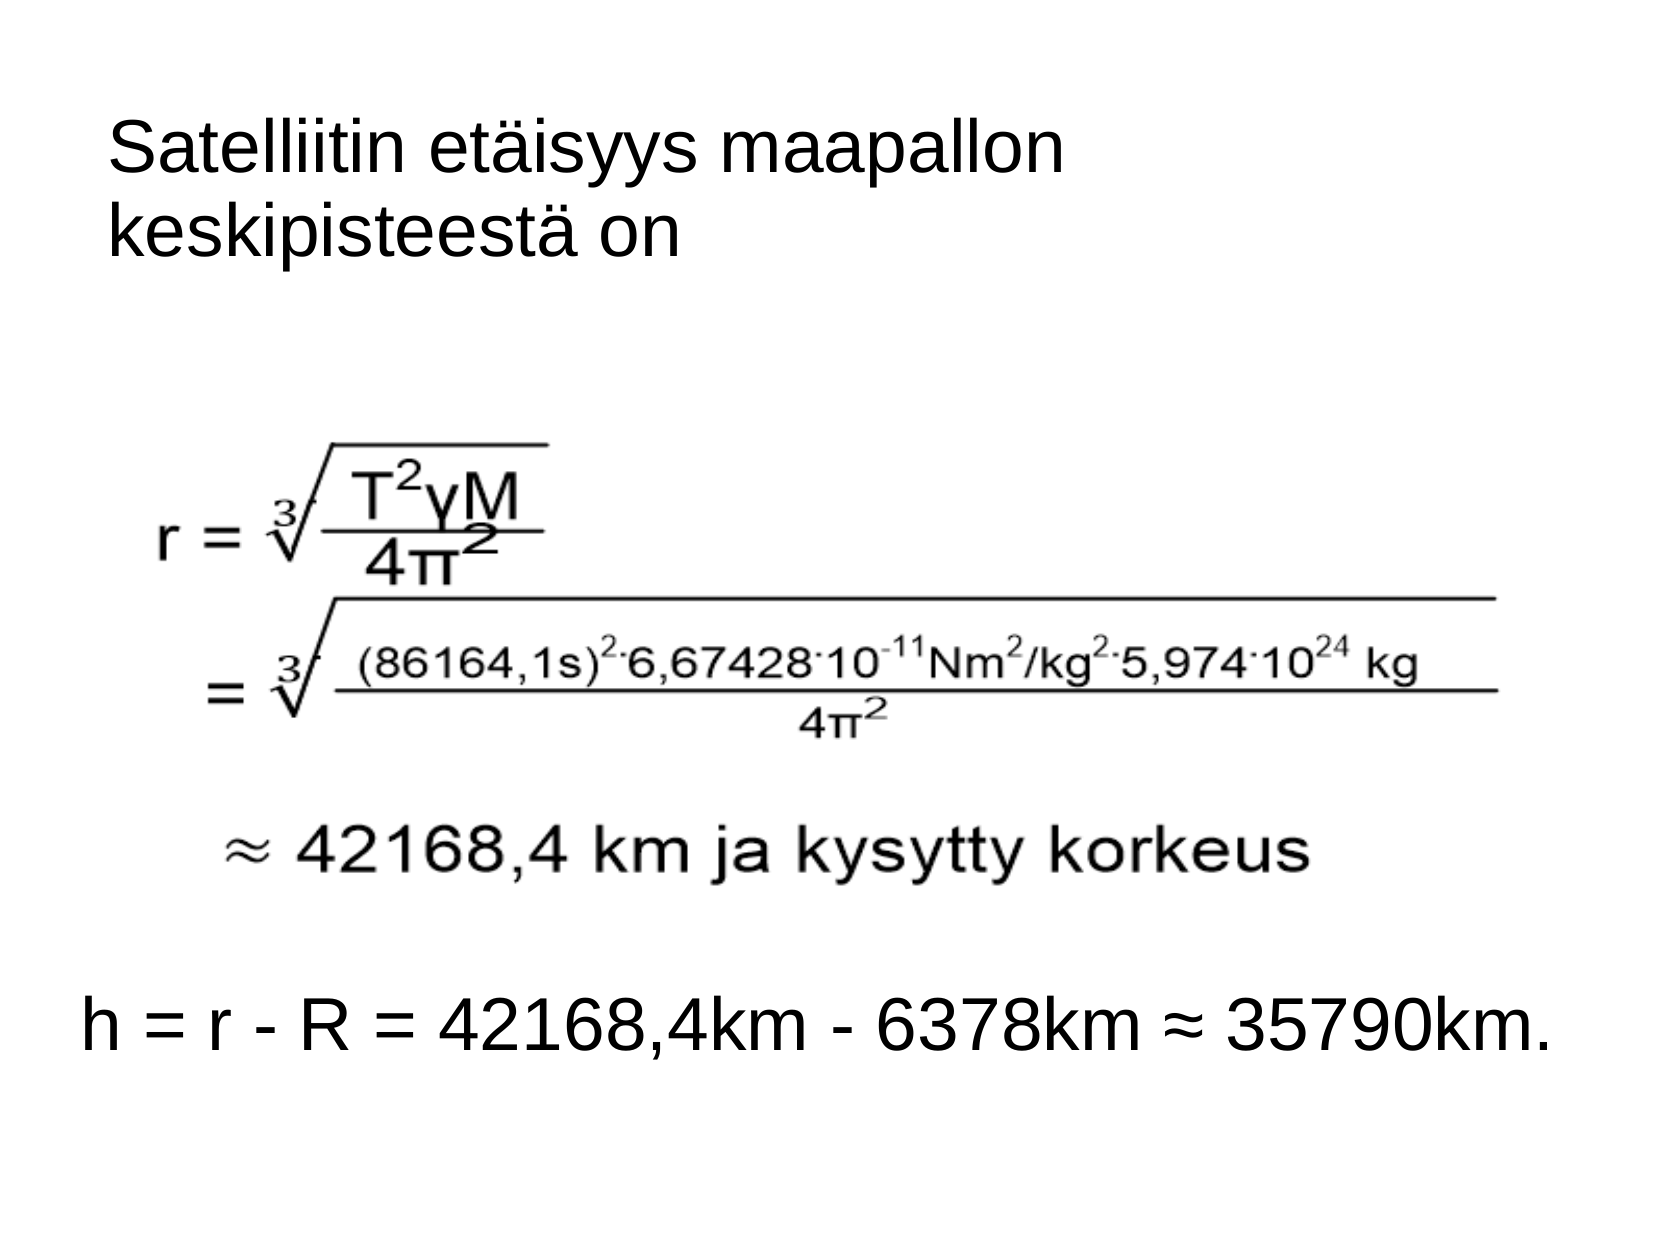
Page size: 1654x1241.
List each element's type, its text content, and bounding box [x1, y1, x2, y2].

picture [94, 366, 1532, 910]
text_box h = r - R = 42168,4km - 6378km ≈ 35790km. [65, 975, 1590, 1106]
text_box Satelliitin etäisyys maapallon keskipisteestä on [92, 96, 1477, 280]
